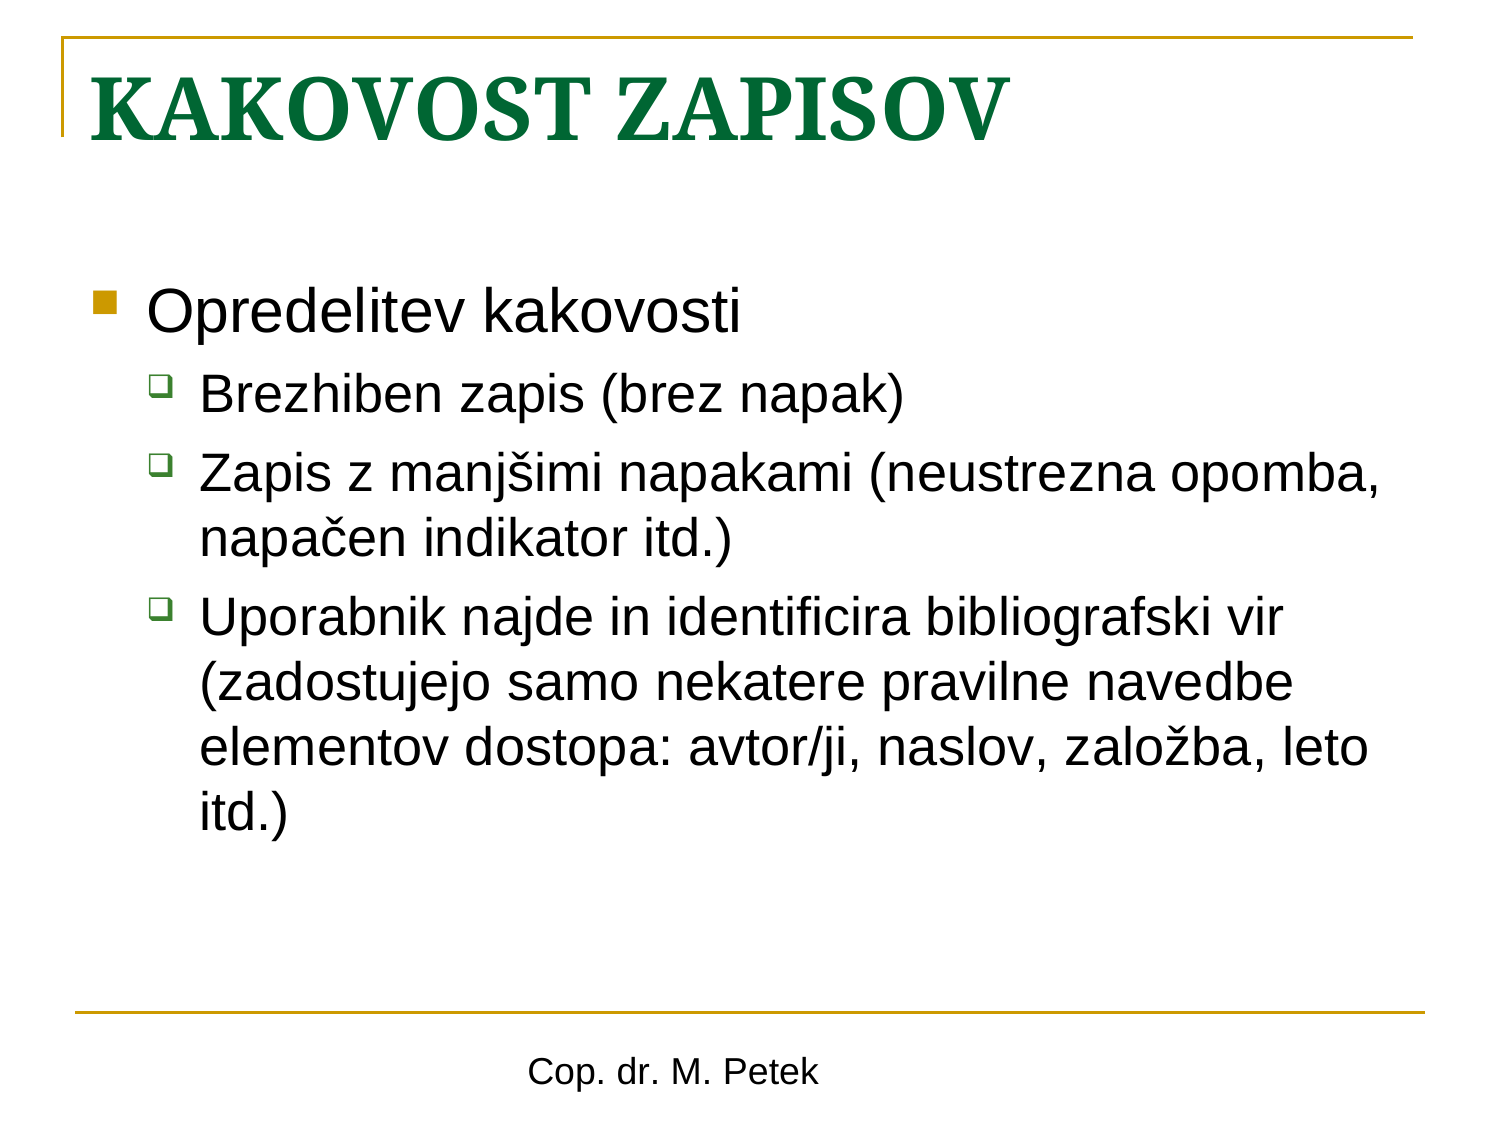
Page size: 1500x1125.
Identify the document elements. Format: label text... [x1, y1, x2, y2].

list Opredelitev kakovosti Brezhiben zapis (brez napak) Zapis z manjšimi napakami (neustrezna opomba, napačen indikator itd.) Uporabnik najde in identificira bibliografski vir (zadostujejo samo nekatere pravilne navedbe elementov dostopa: avtor/ji, naslov, založba, leto itd.) [75, 262, 1426, 1006]
title KAKOVOST ZAPISOV [75, 45, 1426, 233]
